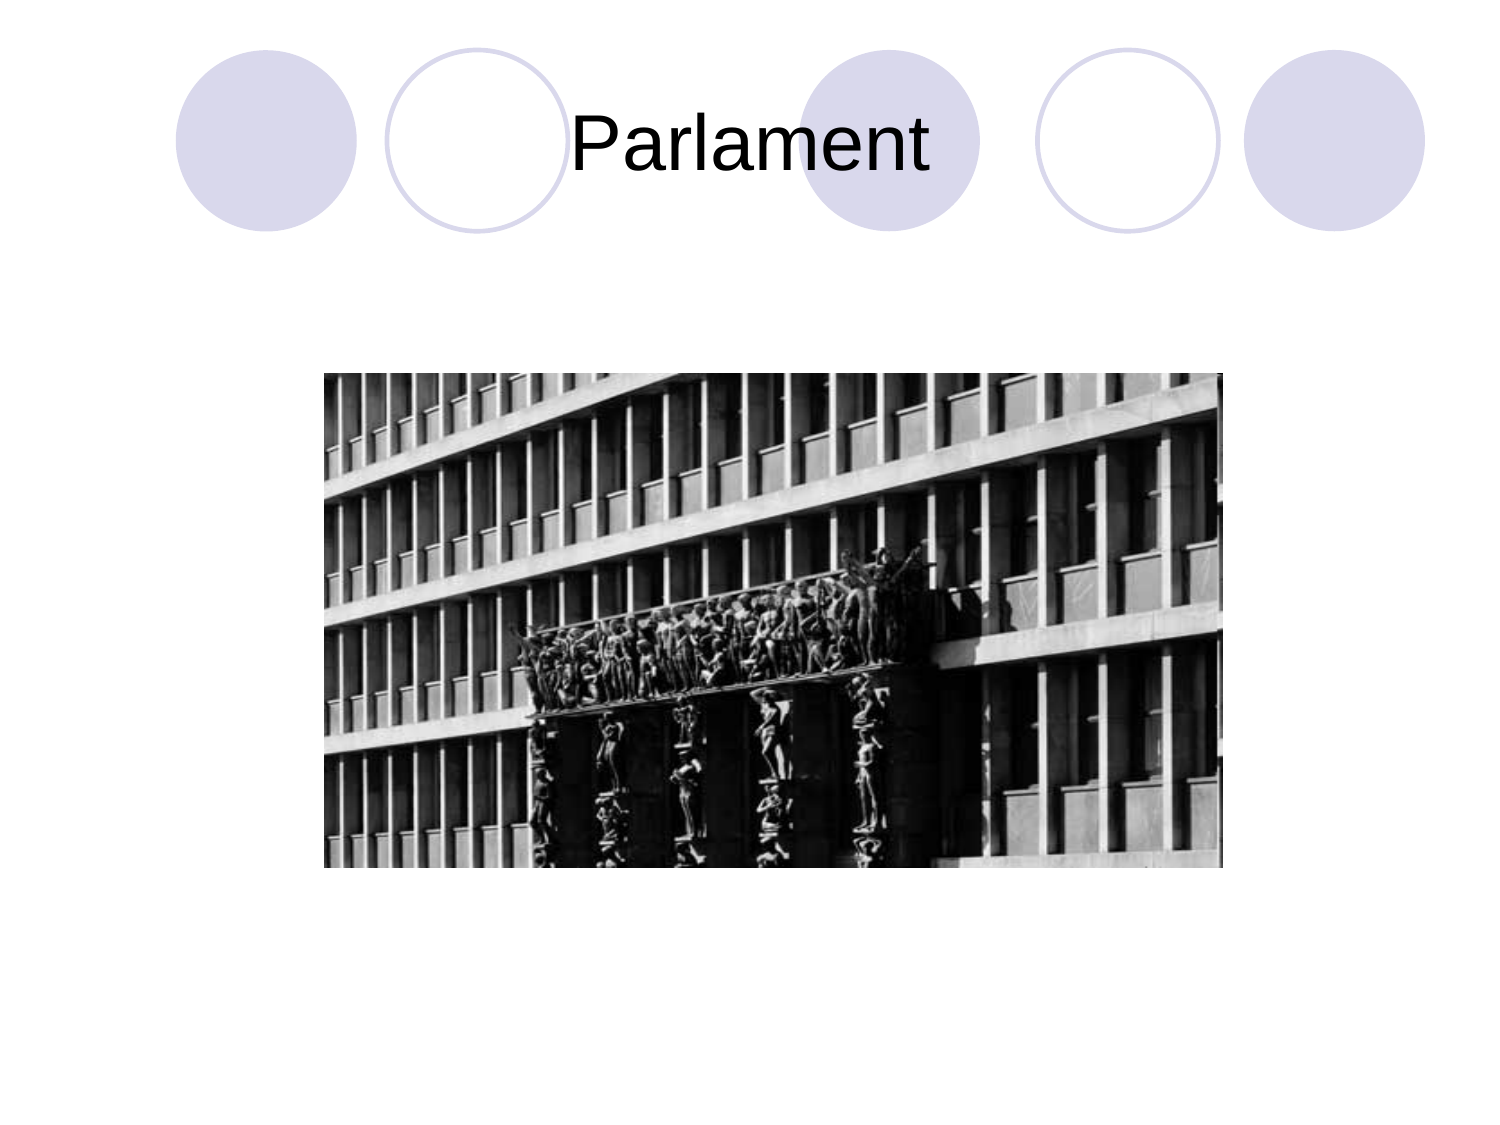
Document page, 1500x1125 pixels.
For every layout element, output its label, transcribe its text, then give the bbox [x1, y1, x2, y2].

title Parlament [75, 45, 1425, 233]
picture [324, 373, 1223, 868]
